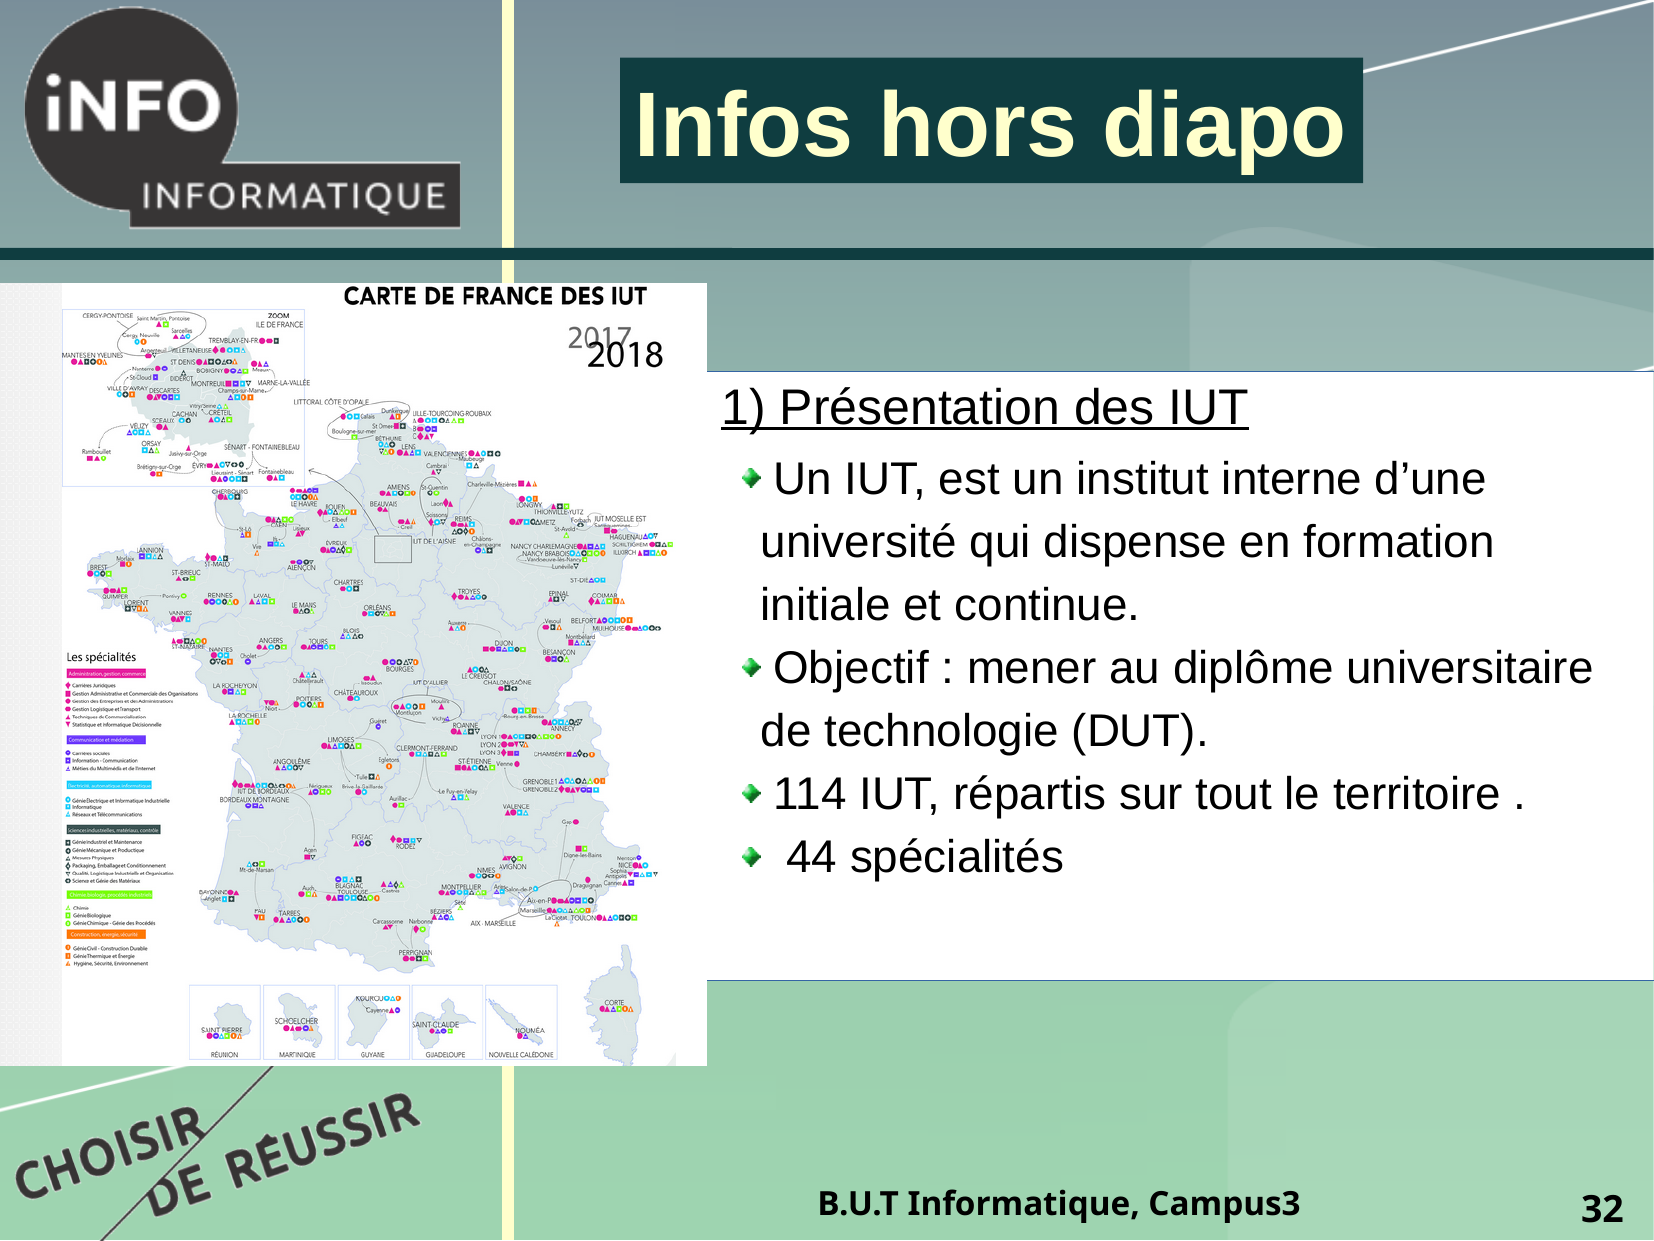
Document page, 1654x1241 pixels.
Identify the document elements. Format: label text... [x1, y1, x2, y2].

text_box 1) Présentation des IUT Un IUT, est un institut interne d’une université qui dispense en formation initiale et continue. Objectif : mener au diplôme universitaire de technologie (DUT). 114 IUT, répartis sur tout le territoire . 44 spécialités [707, 371, 1654, 981]
text_box Infos hors diapo [620, 57, 1364, 184]
picture [514, 0, 1654, 248]
picture [0, 260, 1654, 1241]
picture [0, 0, 502, 247]
